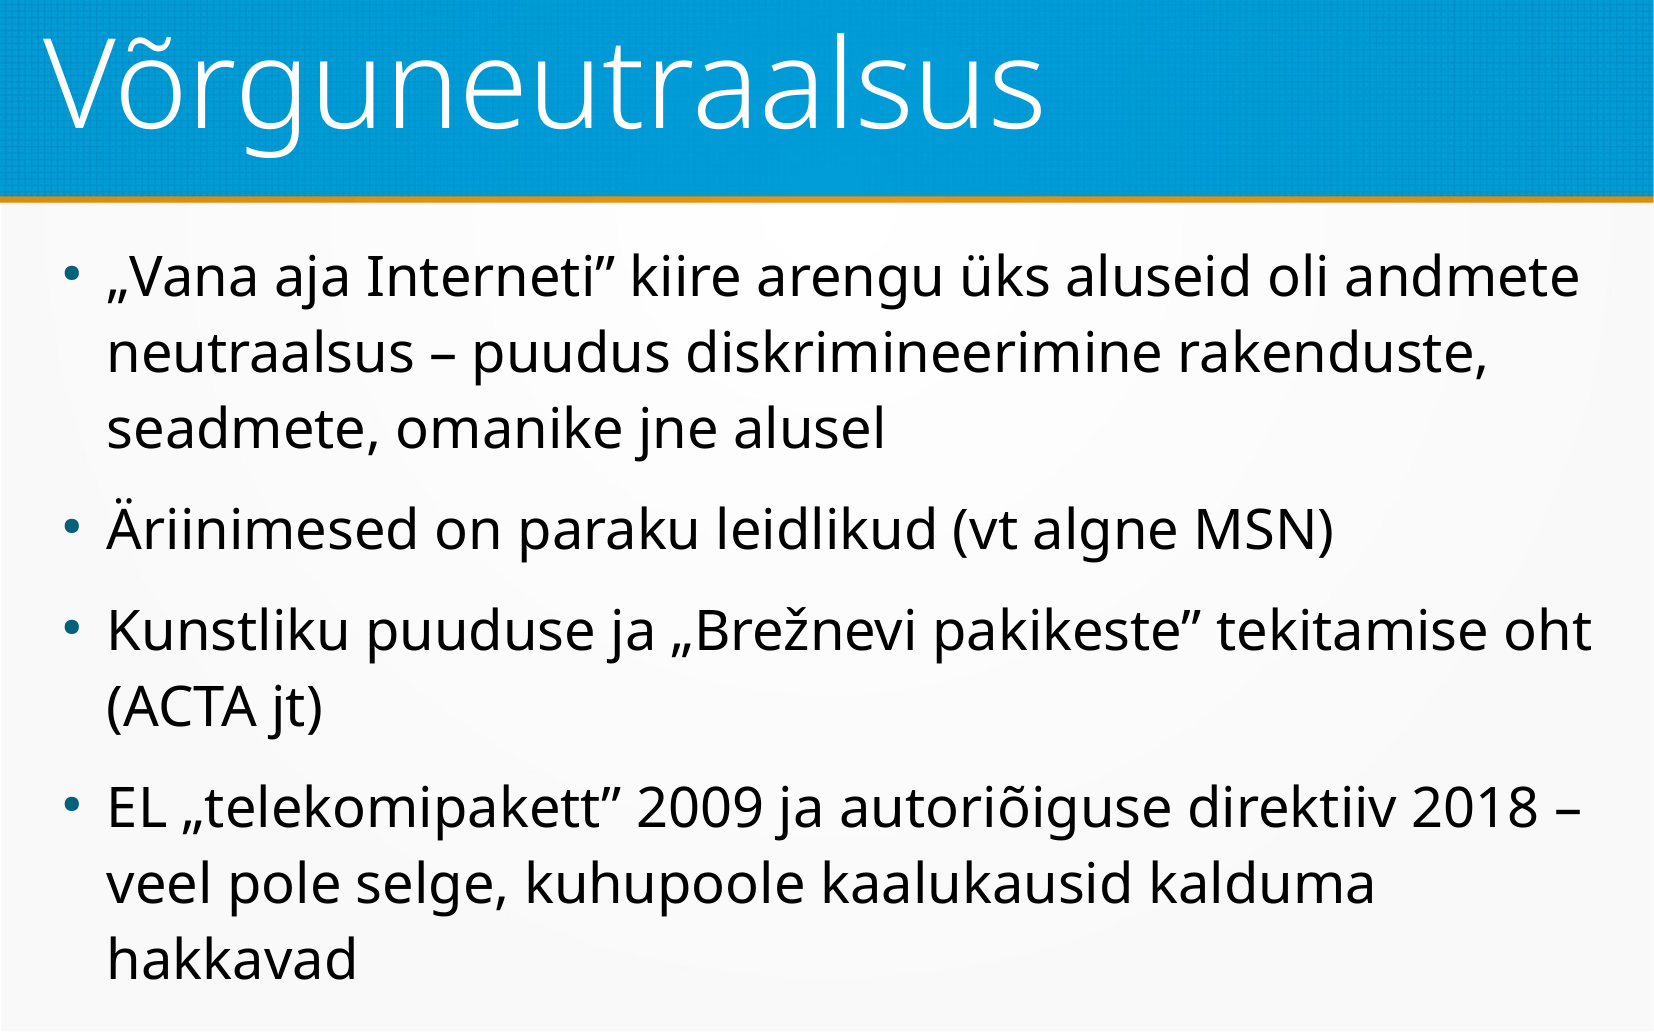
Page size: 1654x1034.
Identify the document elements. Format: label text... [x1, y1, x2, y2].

title Võrguneutraalsus [43, 0, 1619, 166]
picture [0, 195, 1654, 1034]
list „Vana aja Interneti” kiire arengu üks aluseid oli andmete neutraalsus – puudus diskrimineerimine rakenduste, seadmete, omanike jne alusel Äriinimesed on paraku leidlikud (vt algne MSN) Kunstliku puuduse ja „Brežnevi pakikeste” tekitamise oht (ACTA jt) EL „telekomipakett” 2009 ja autoriõiguse direktiiv 2018 – veel pole selge, kuhupoole kaalukausid kalduma hakkavad [47, 236, 1607, 1002]
